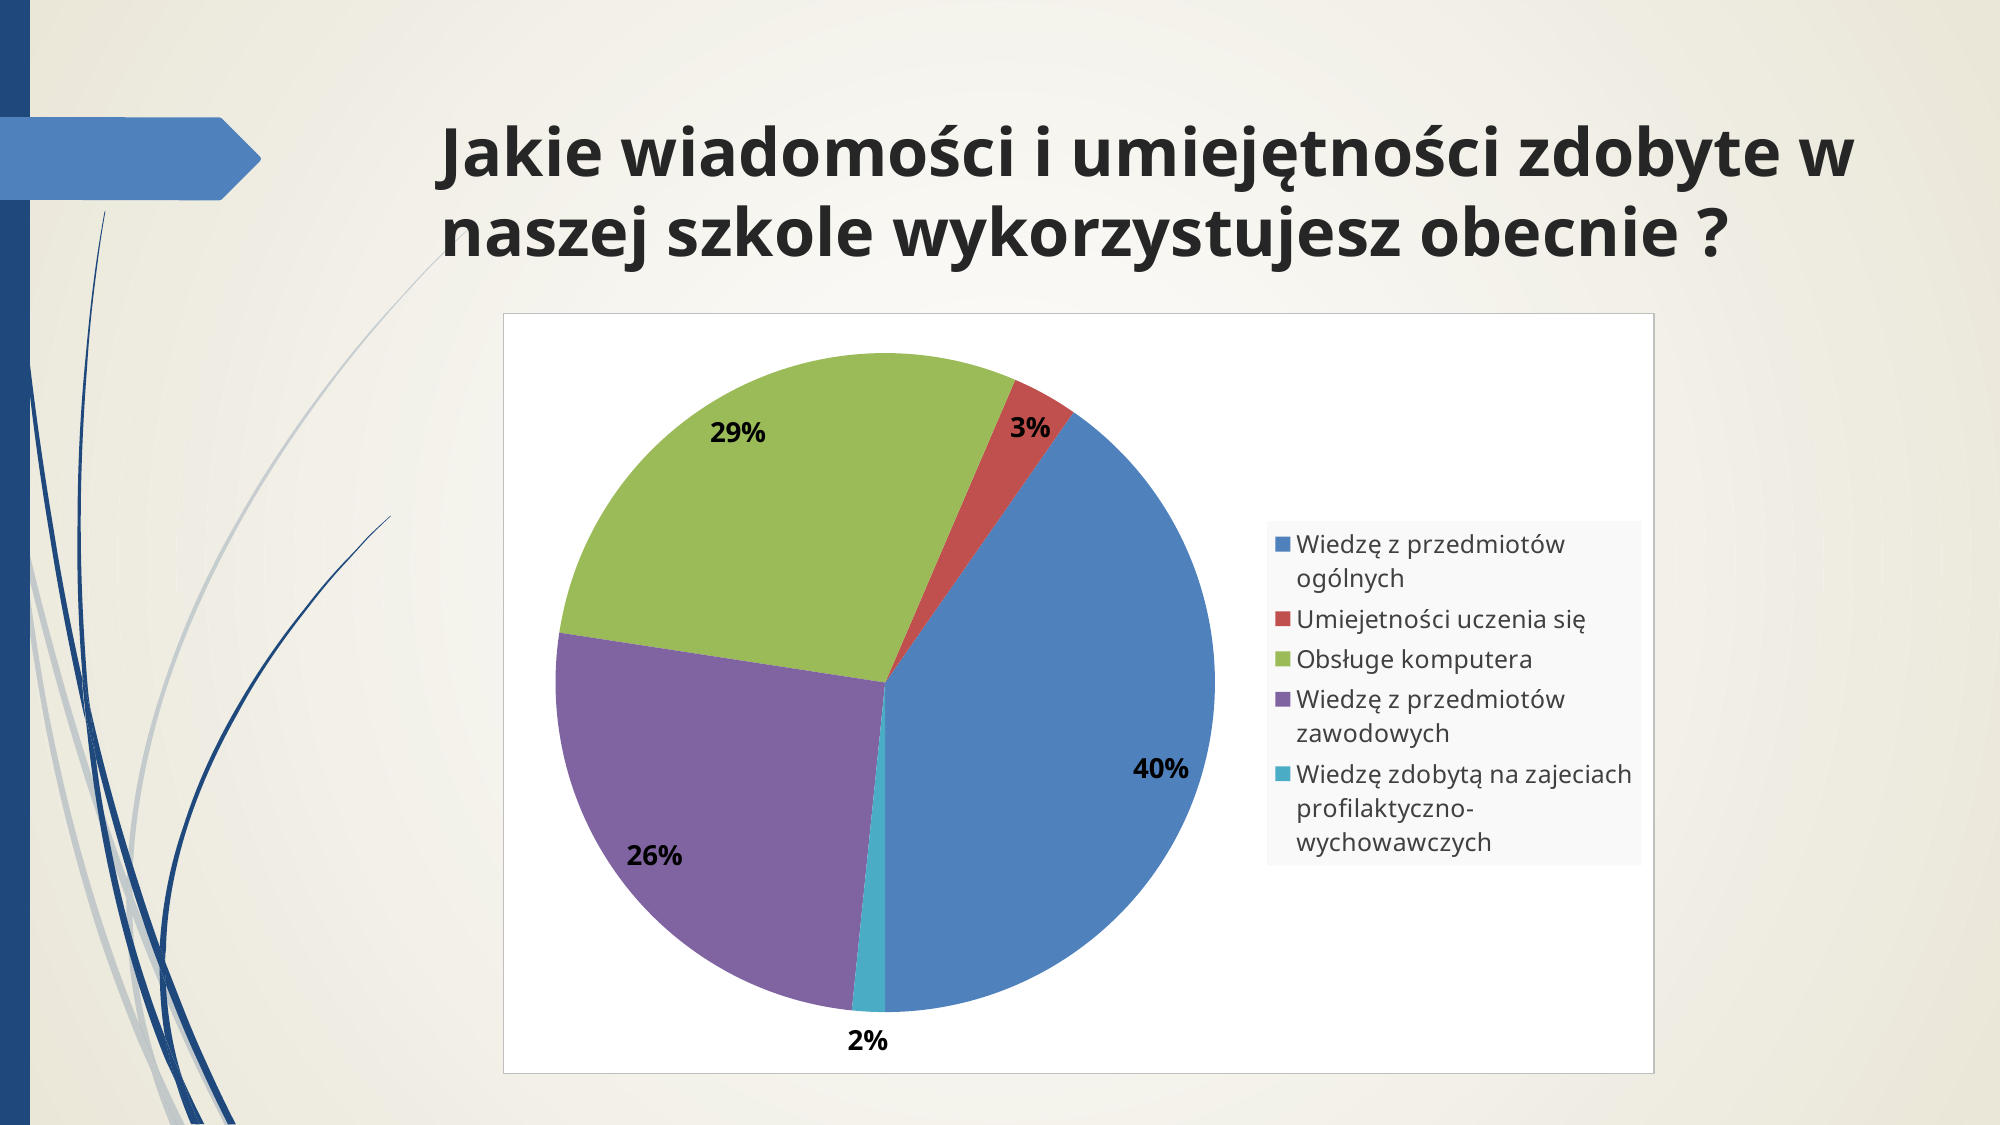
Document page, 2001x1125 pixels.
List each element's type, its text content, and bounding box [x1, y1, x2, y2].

chart [502, 312, 1655, 1075]
title Jakie wiadomości i umiejętności zdobyte w naszej szkole wykorzystujesz obecnie ? [425, 102, 1888, 313]
